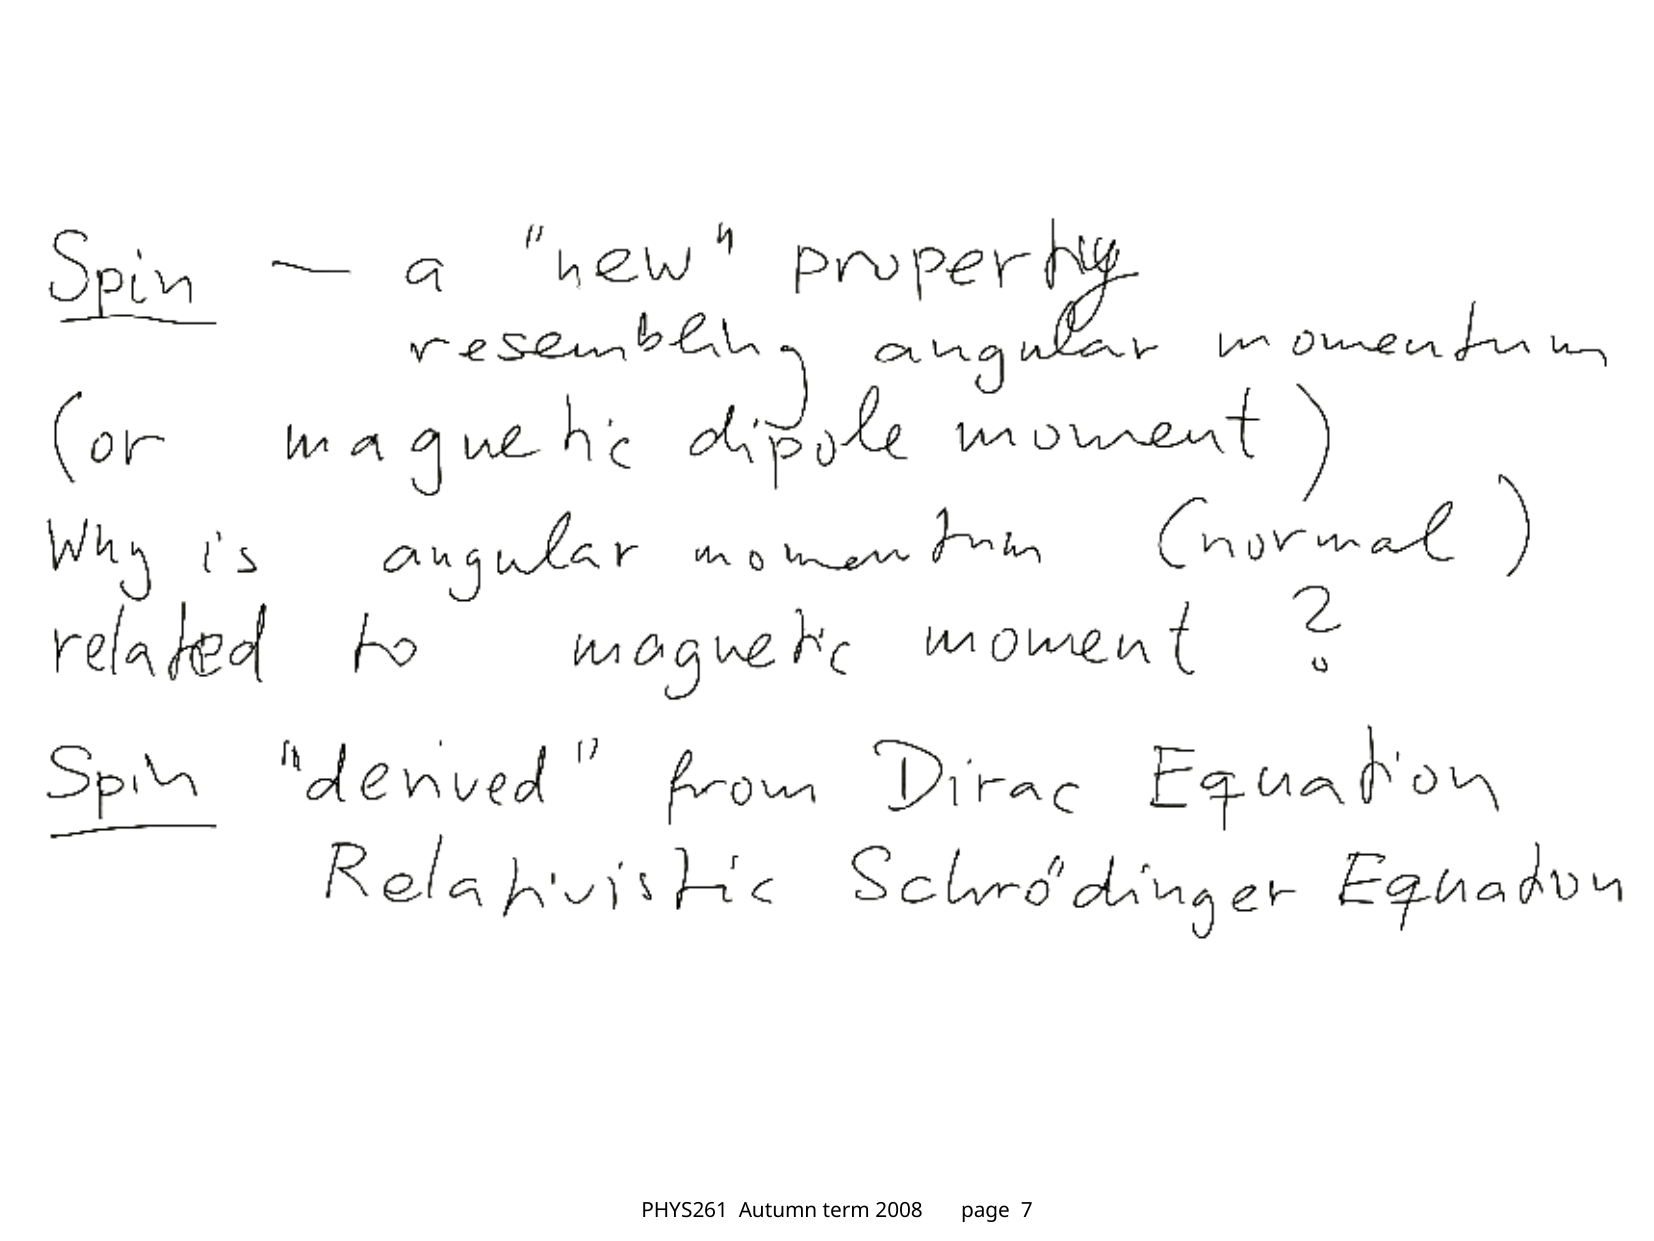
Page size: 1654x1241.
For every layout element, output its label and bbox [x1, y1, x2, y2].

picture [5, 213, 1654, 1037]
